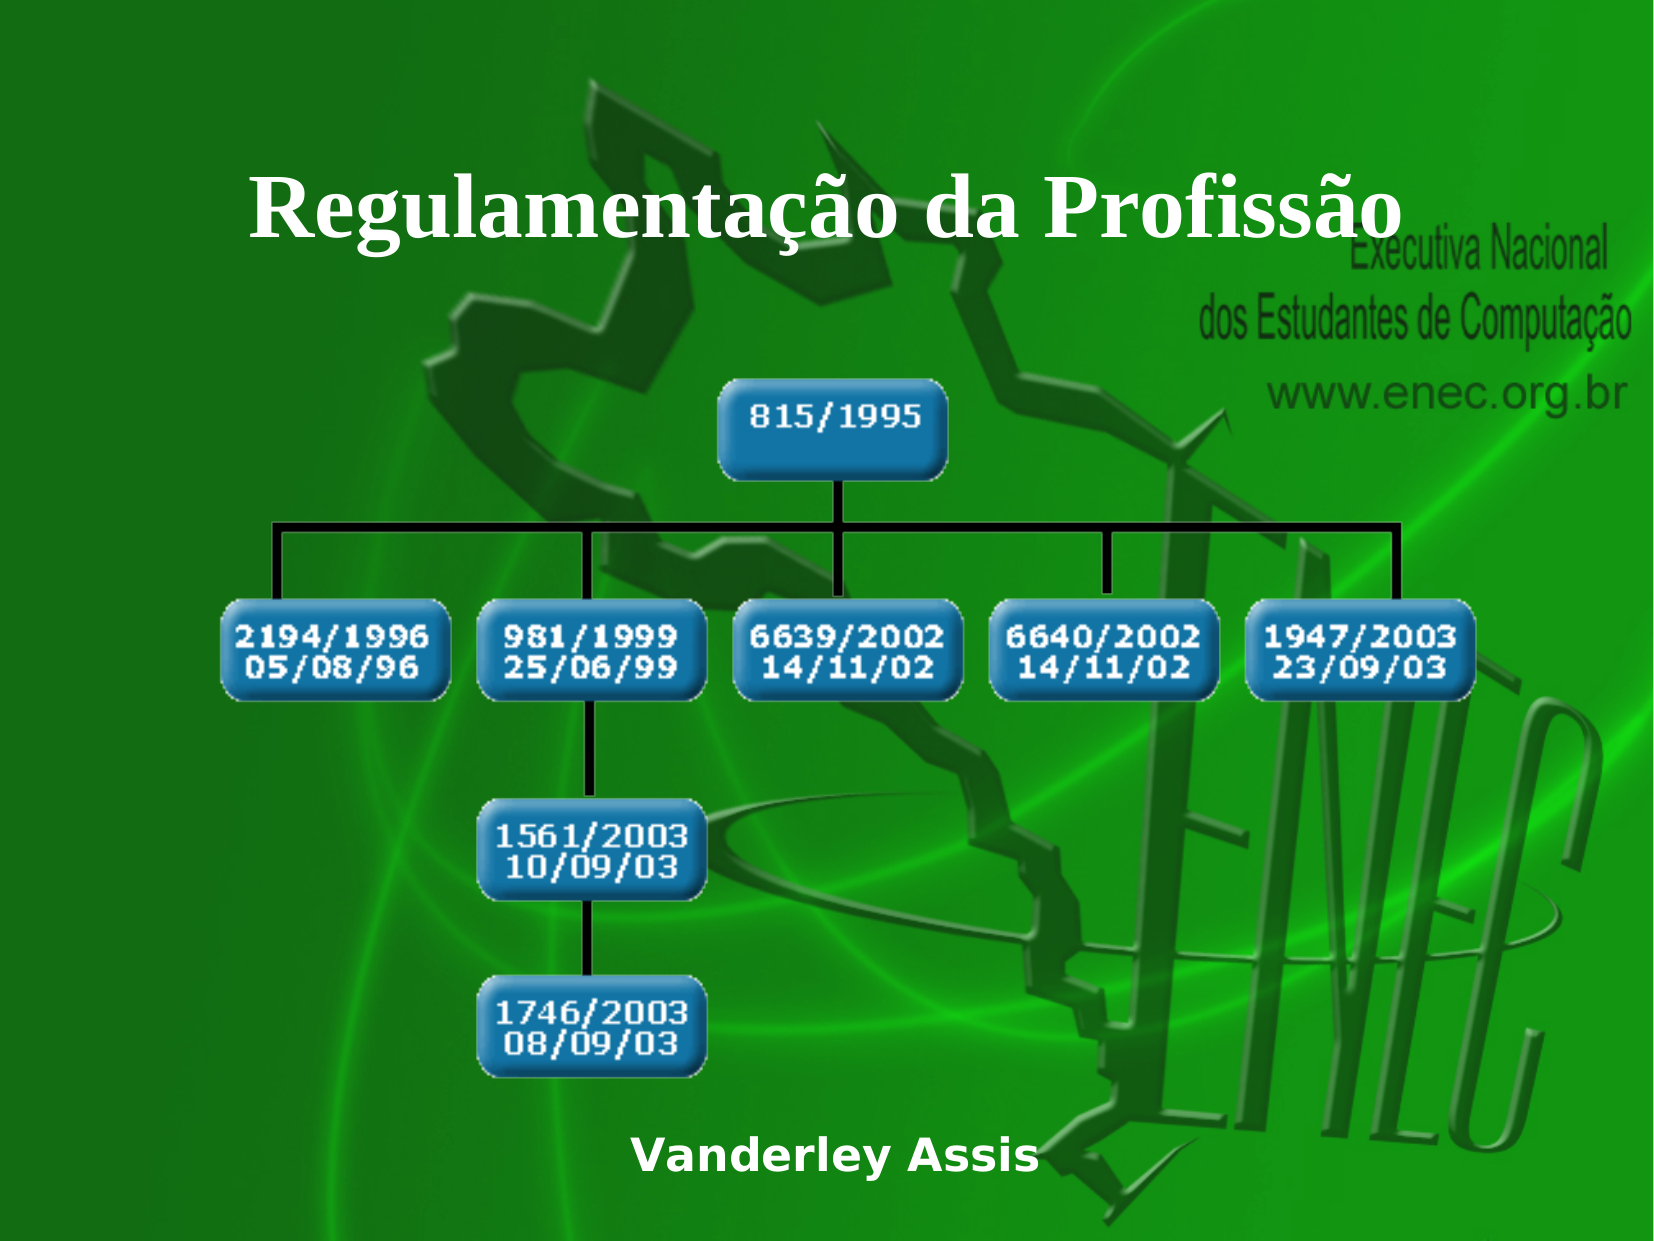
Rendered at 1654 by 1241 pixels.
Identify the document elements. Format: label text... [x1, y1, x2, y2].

title Regulamentação da Profissão [121, 103, 1534, 311]
text_box Vanderley Assis [121, 1080, 1534, 1204]
picture [0, 0, 1654, 1241]
